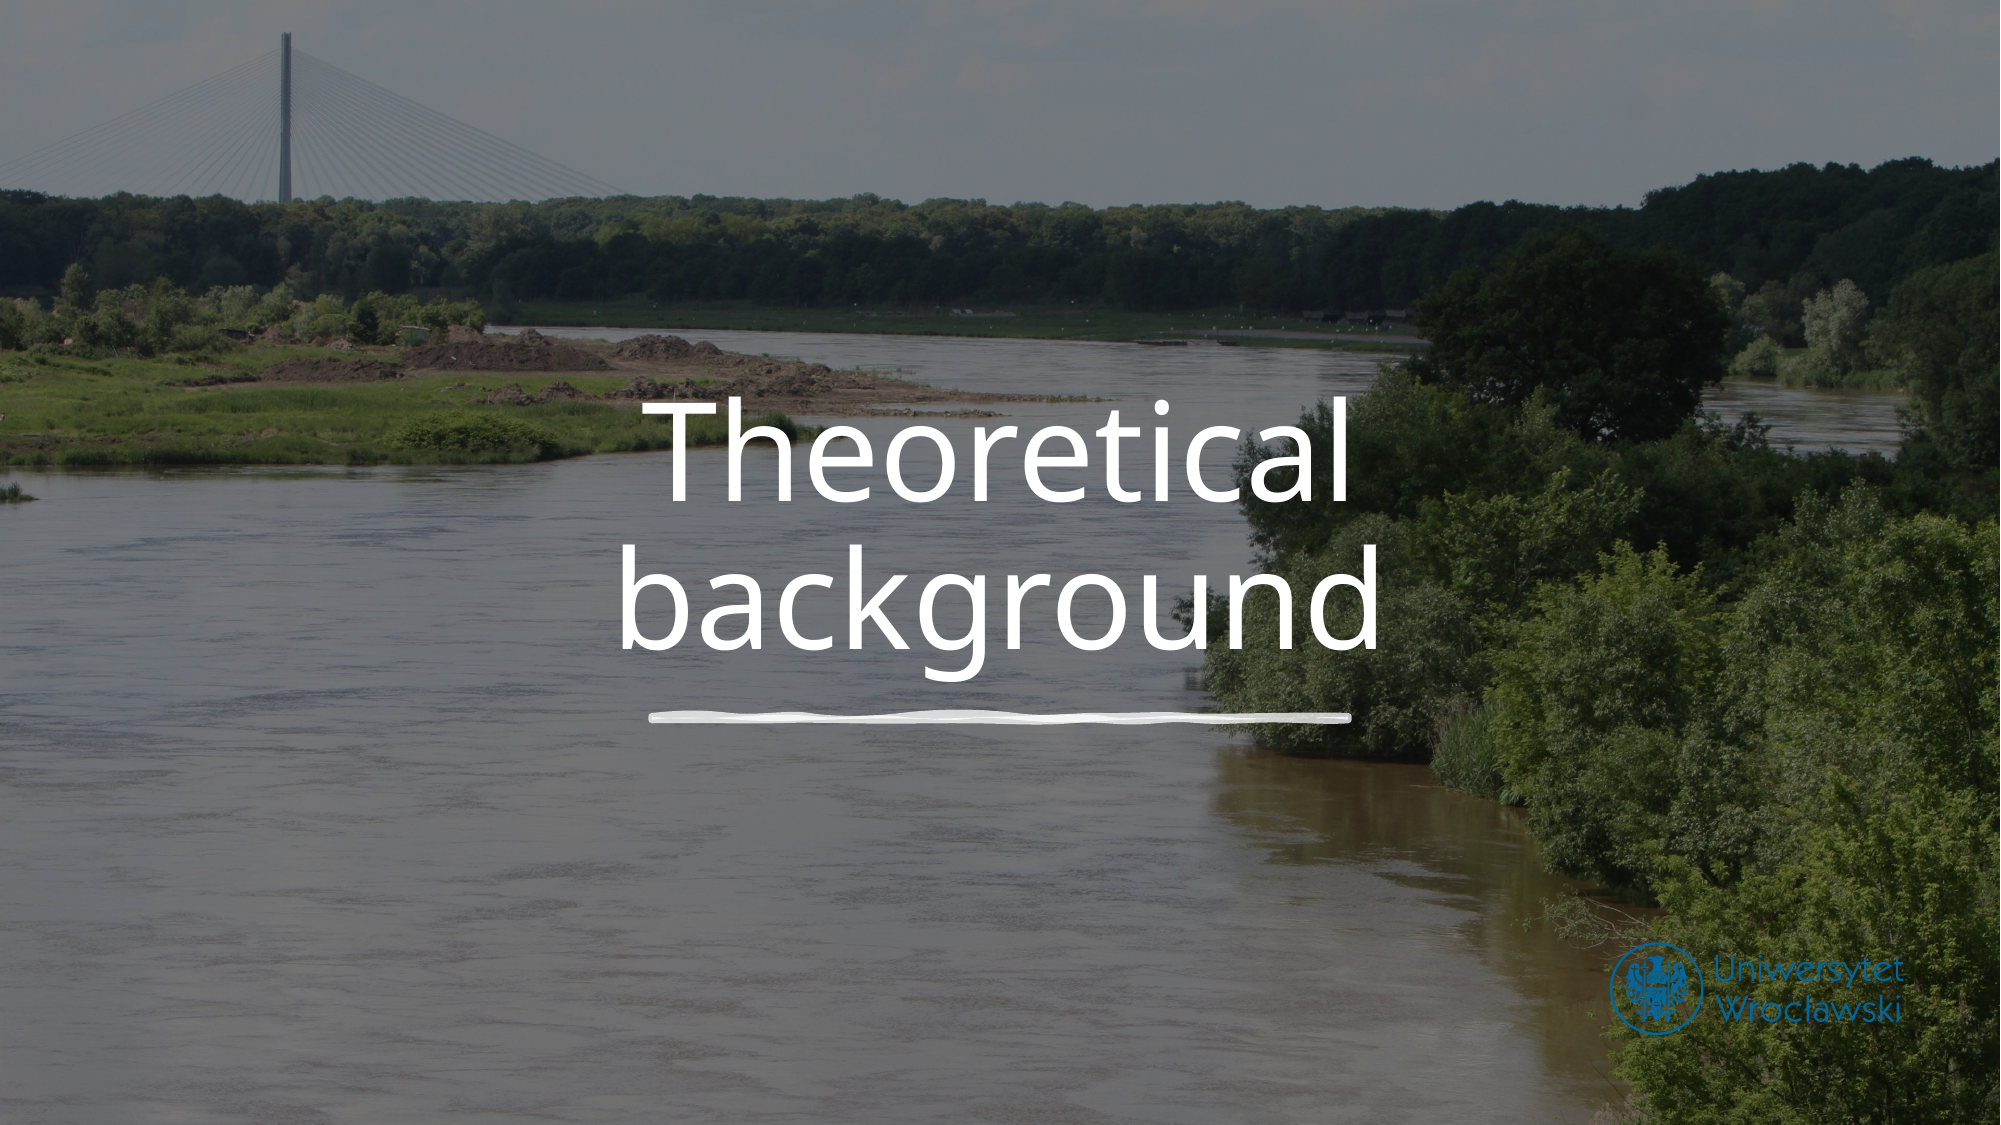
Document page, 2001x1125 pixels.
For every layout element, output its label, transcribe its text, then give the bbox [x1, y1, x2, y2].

text_box [651, 714, 1349, 723]
title Theoretical background [249, 184, 1750, 687]
picture [0, 0, 2000, 1125]
